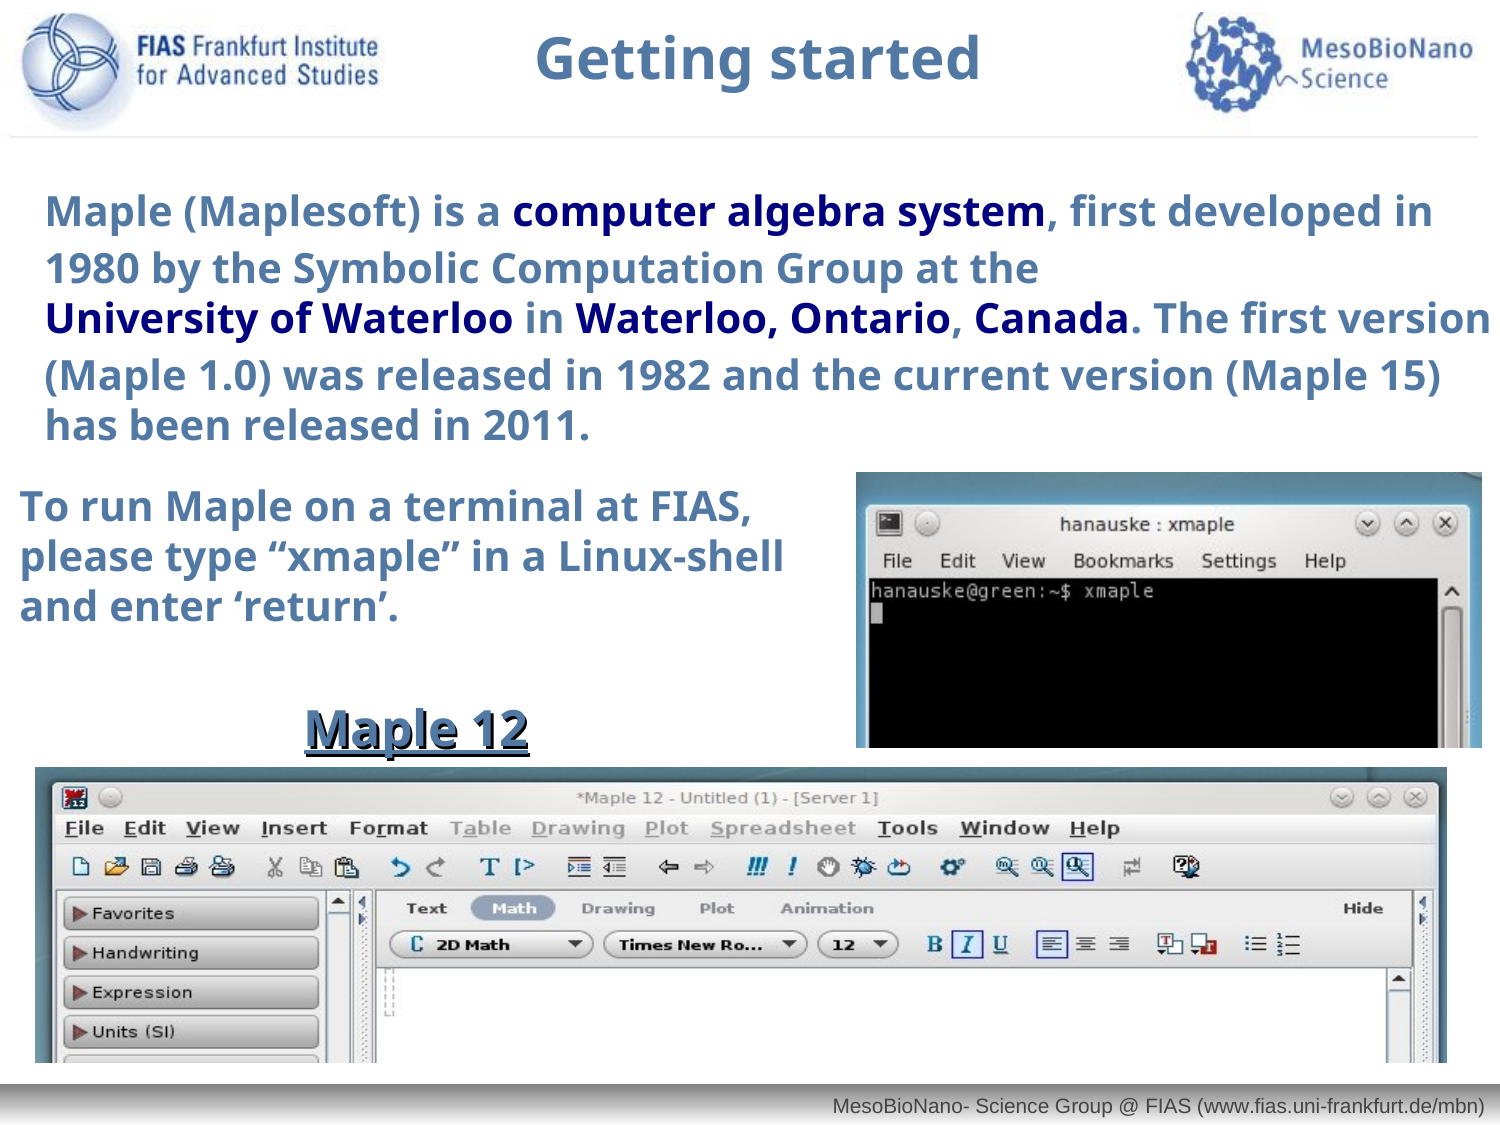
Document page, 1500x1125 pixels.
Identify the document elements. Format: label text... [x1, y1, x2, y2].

text_box Maple (Maplesoft) is a computer algebra system, first developed in 1980 by the Symbolic Computation Group at the University of Waterloo in Waterloo, Ontario, Canada. The first version (Maple 1.0) was released in 1982 and the current version (Maple 15) has been released in 2011. [29, 177, 1500, 473]
picture [856, 472, 1482, 748]
title Getting started [0, 0, 1499, 142]
picture [35, 767, 1447, 1063]
text_box To run Maple on a terminal at FIAS, please type “xmaple” in a Linux-shell and enter ‘return’. Maple 12 [4, 472, 827, 764]
